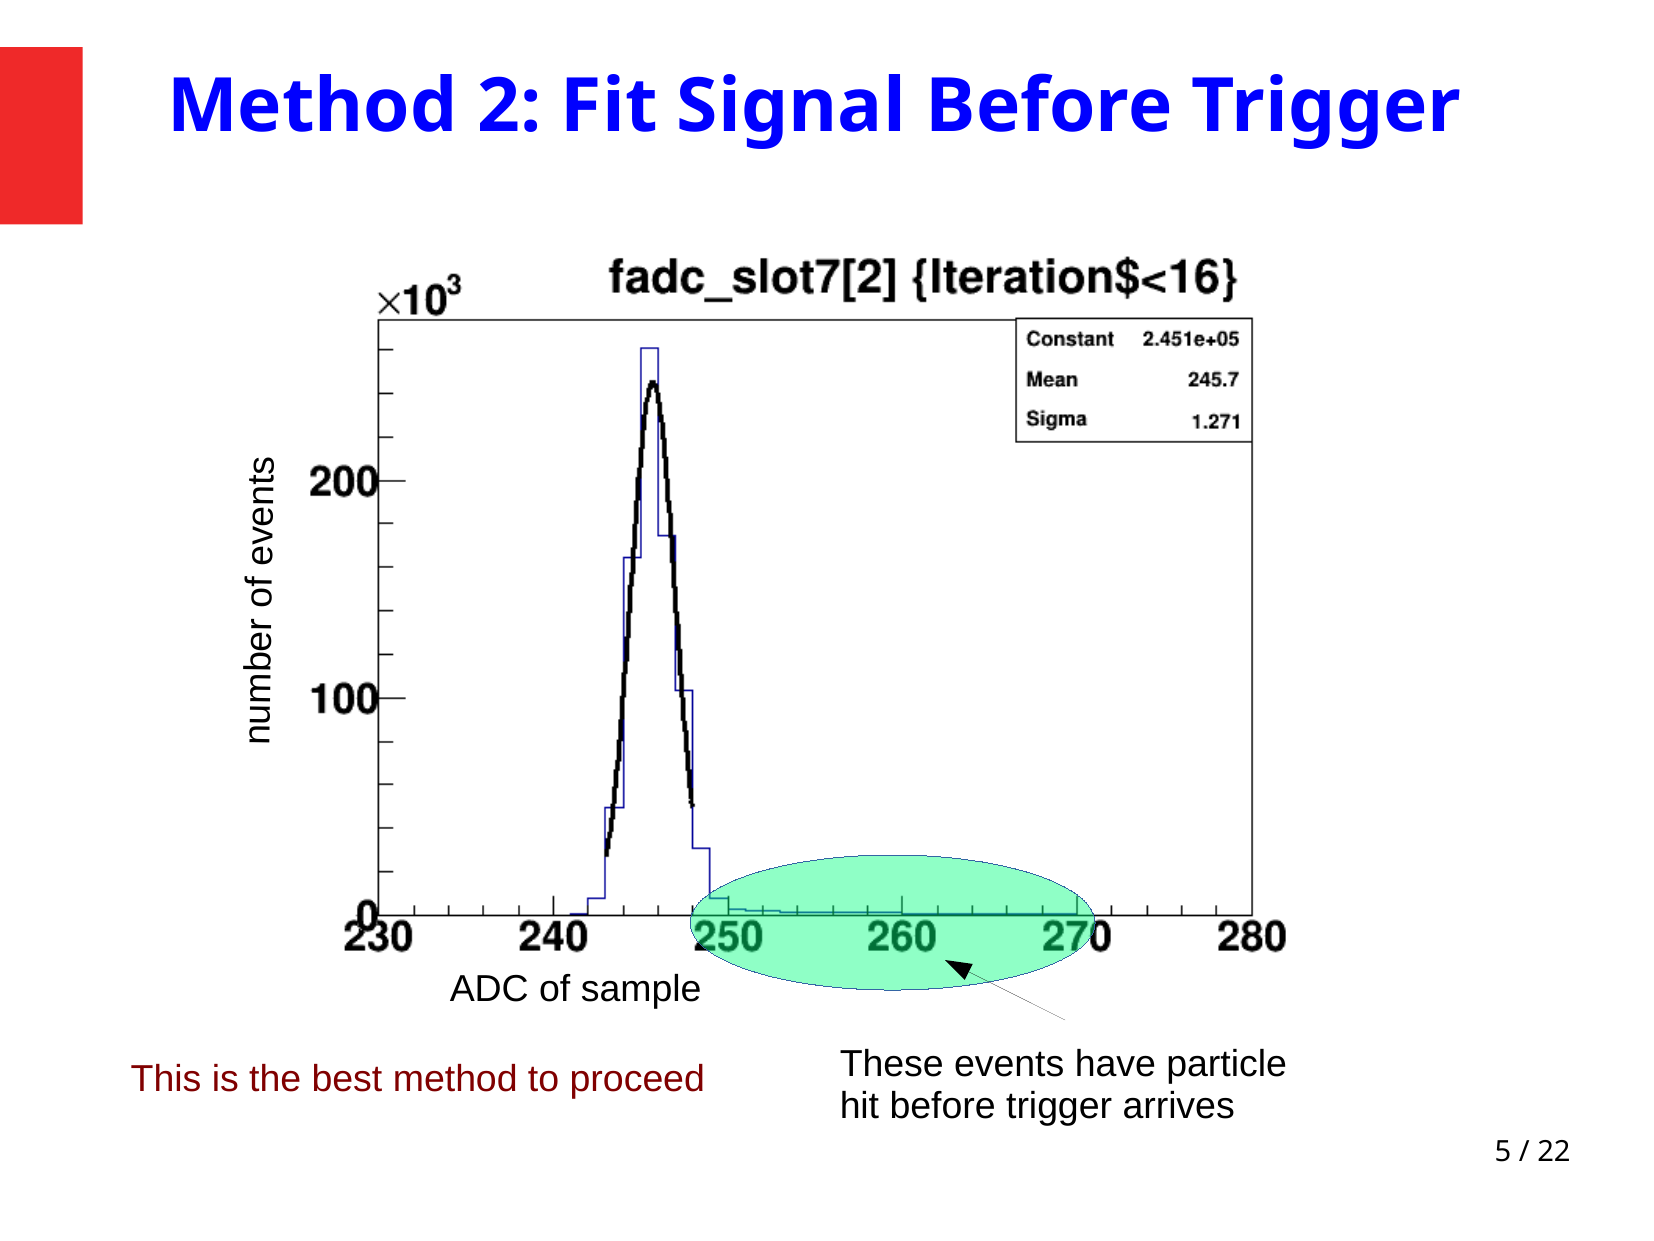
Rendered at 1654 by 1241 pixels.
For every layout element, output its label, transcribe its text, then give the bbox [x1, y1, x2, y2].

picture [901, 983, 1004, 991]
text_box number of events [227, 369, 290, 761]
text_box [690, 855, 1096, 991]
text_box This is the best method to proceed [115, 1050, 721, 1107]
title Method 2: Fit Signal Before Trigger [88, 51, 1542, 154]
picture [270, 246, 1361, 991]
text_box ADC of sample [435, 960, 721, 1017]
text_box These events have particle hit before trigger arrives [825, 1035, 1306, 1133]
